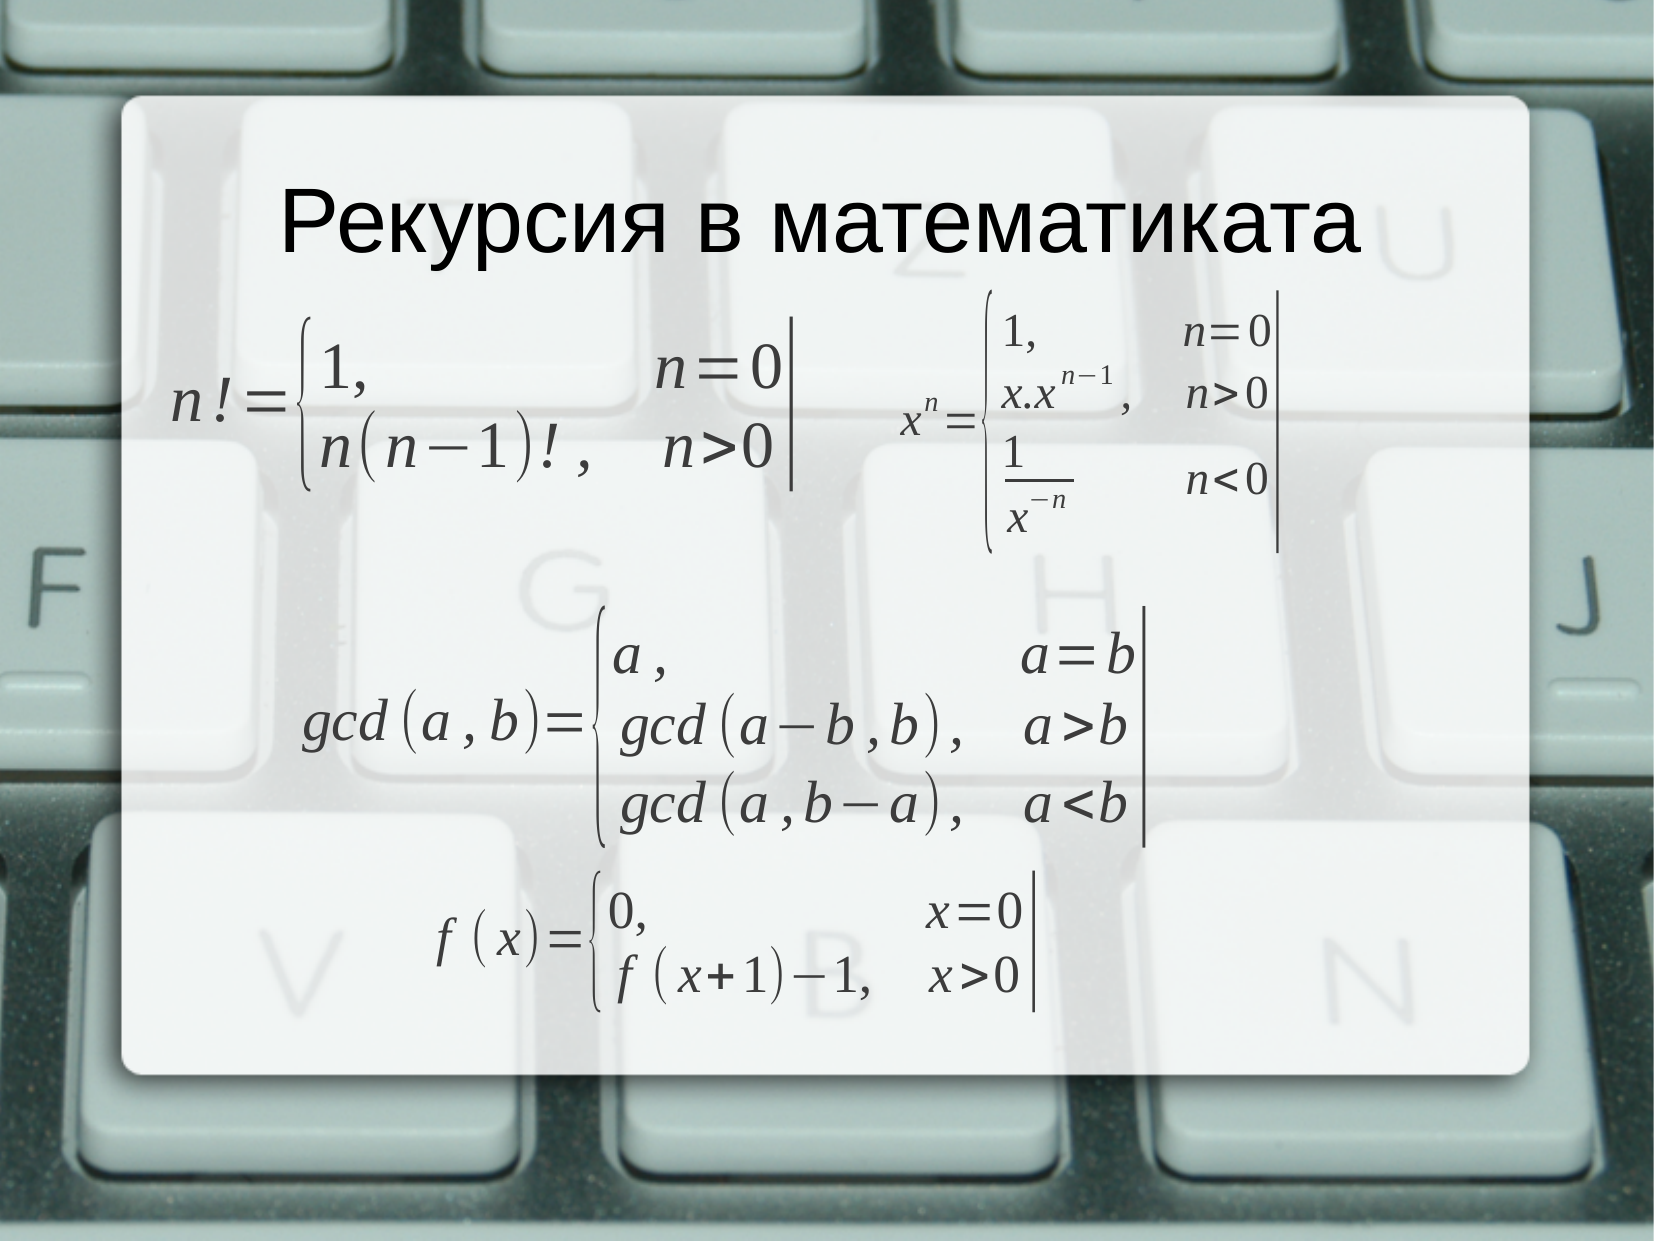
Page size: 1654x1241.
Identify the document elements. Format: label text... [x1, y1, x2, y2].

chart [153, 313, 821, 497]
chart [885, 287, 1300, 556]
chart [413, 868, 1056, 1016]
chart [283, 602, 1170, 851]
title Рекурсия в математиката [135, 117, 1506, 325]
picture [0, 0, 1654, 1241]
